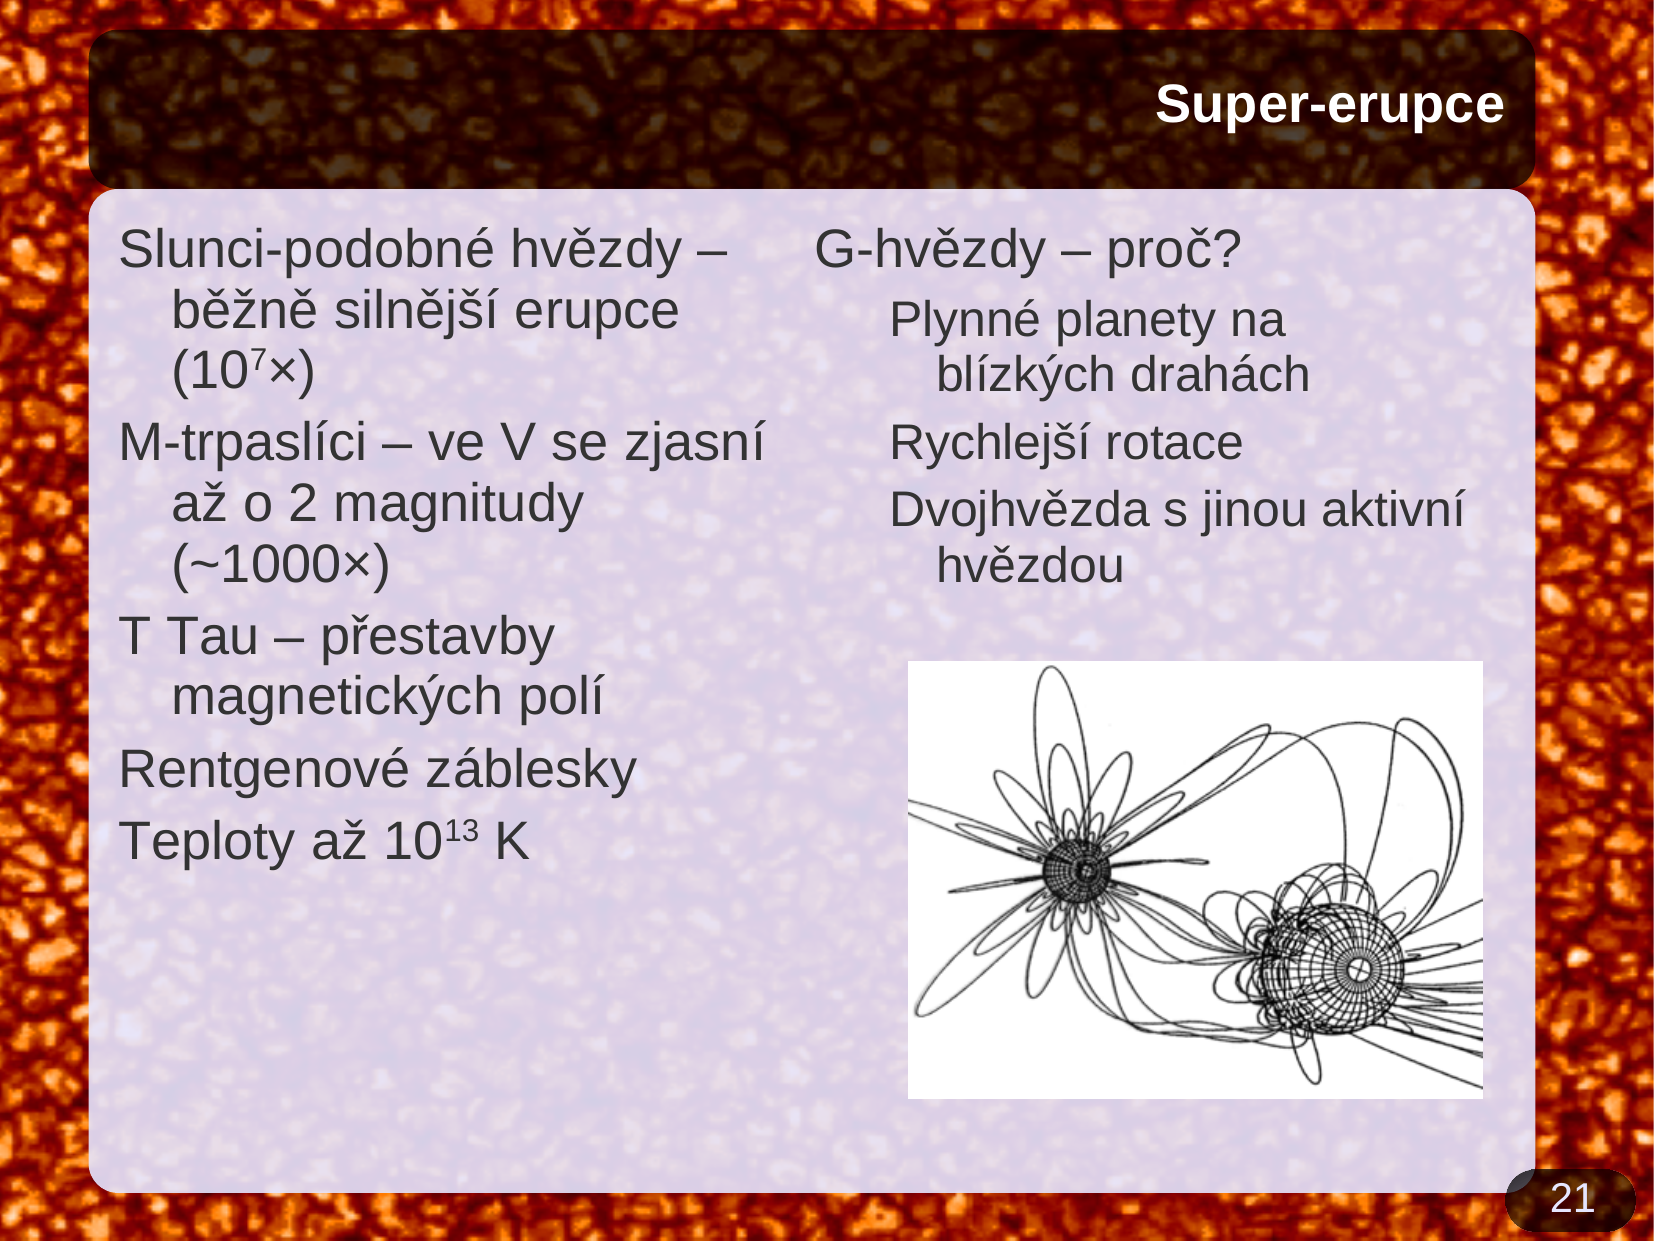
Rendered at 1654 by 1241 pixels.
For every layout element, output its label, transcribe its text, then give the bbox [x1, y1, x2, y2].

title Super-erupce [118, 59, 1506, 148]
list Slunci-podobné hvězdy – běžně silnější erupce (107×) M-trpaslíci – ve V se zjasní až o 2 magnitudy (~1000×) T Tau – přestavby magnetických polí Rentgenové záblesky Teploty až 1013 K [118, 218, 781, 876]
picture [0, 0, 1654, 1241]
list G-hvězdy – proč? Plynné planety na blízkých drahách Rychlejší rotace Dvojhvězda s jinou aktivní hvězdou [814, 218, 1477, 594]
